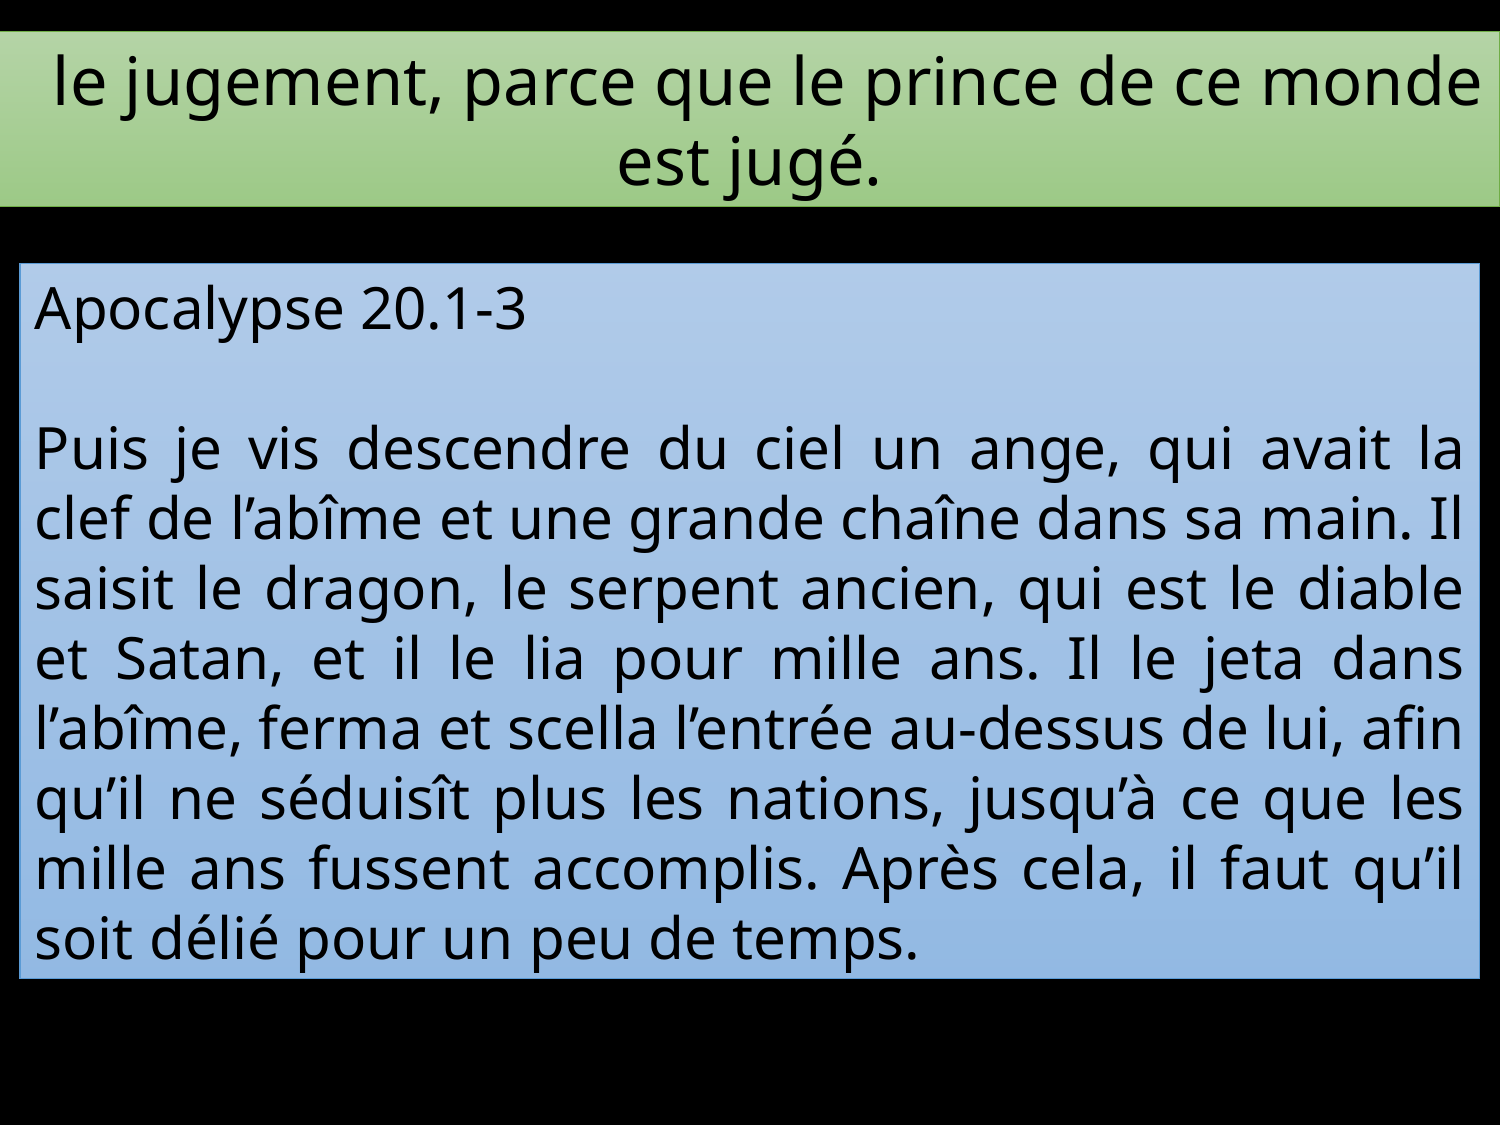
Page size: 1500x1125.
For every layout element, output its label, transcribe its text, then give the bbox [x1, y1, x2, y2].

text_box le jugement, parce que le prince de ce monde est jugé. [0, 31, 1500, 207]
text_box Apocalypse 20.1-3 Puis je vis descendre du ciel un ange, qui avait la clef de l’abîme et une grande chaîne dans sa main. Il saisit le dragon, le serpent ancien, qui est le diable et Satan, et il le lia pour mille ans. Il le jeta dans l’abîme, ferma et scella l’entrée au-dessus de lui, afin qu’il ne séduisît plus les nations, jusqu’à ce que les mille ans fussent accomplis. Après cela, il faut qu’il soit délié pour un peu de temps. [20, 263, 1480, 979]
